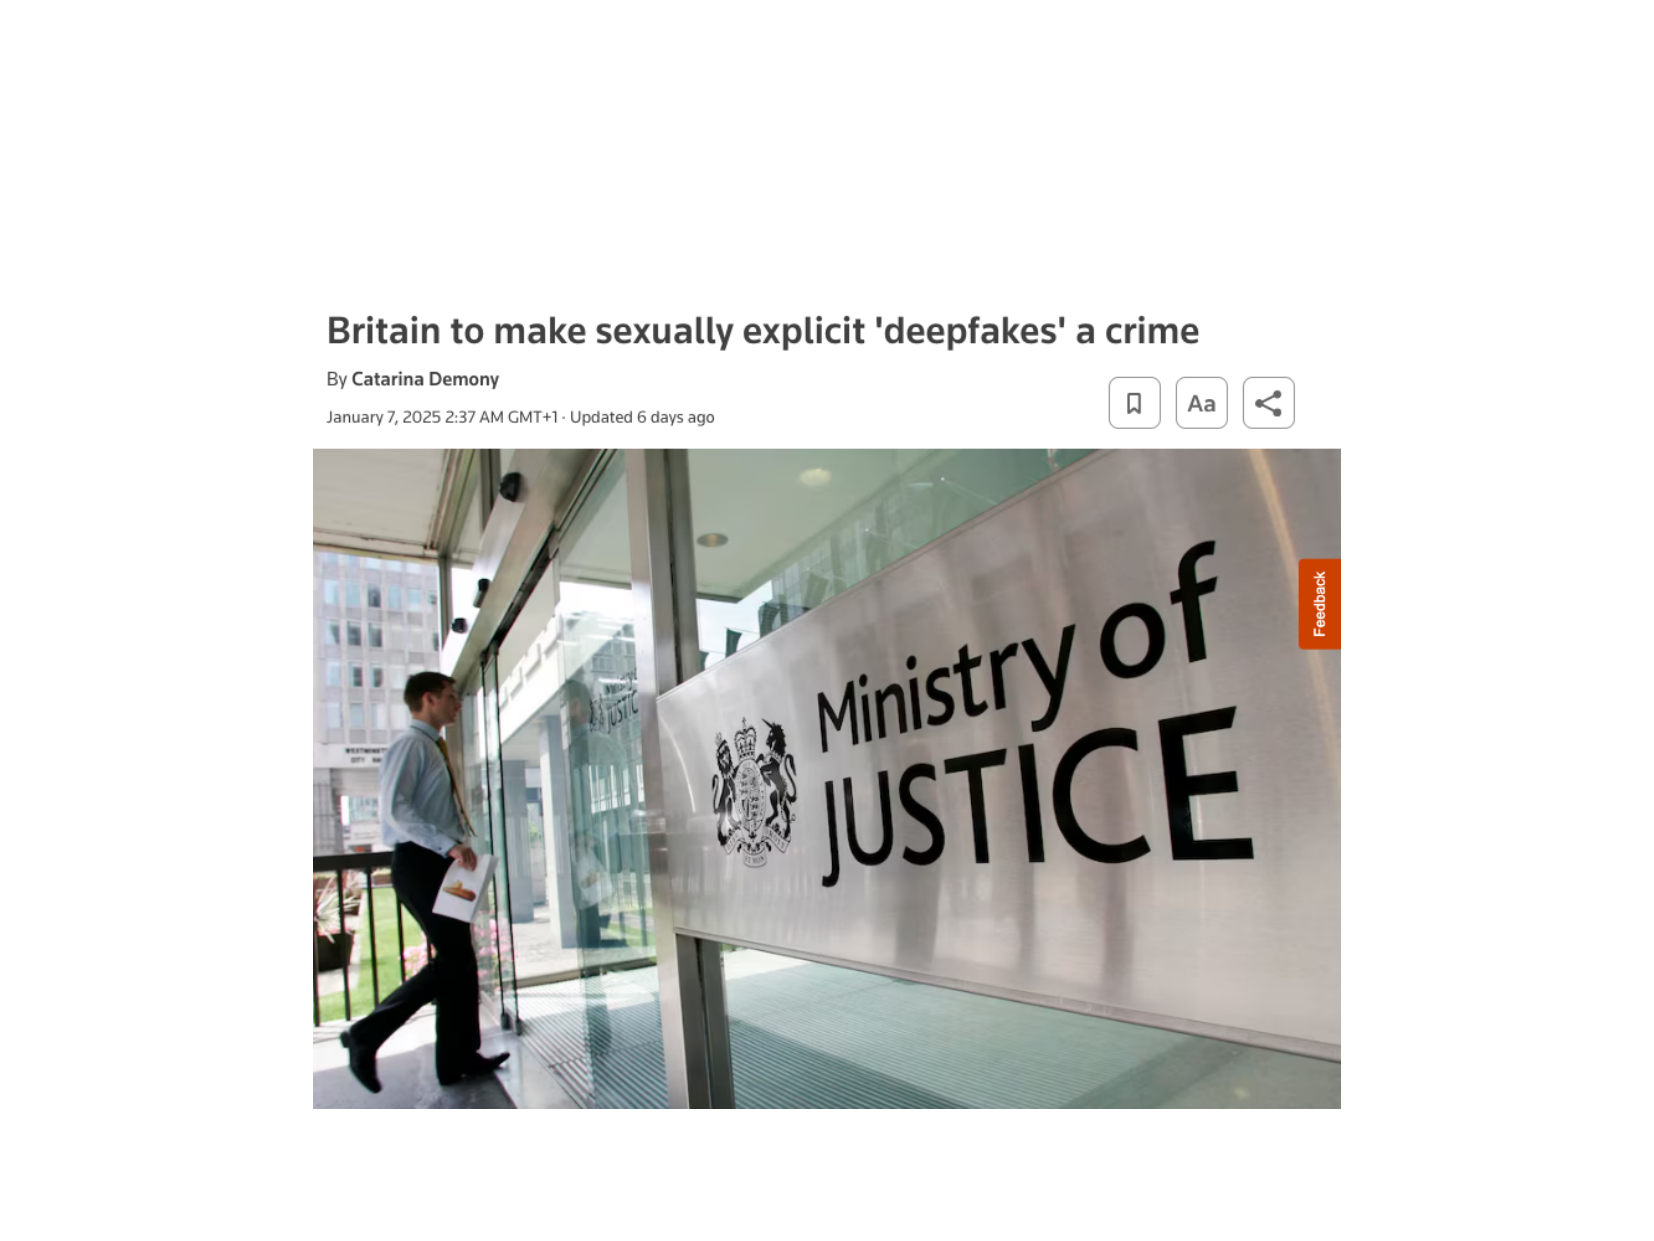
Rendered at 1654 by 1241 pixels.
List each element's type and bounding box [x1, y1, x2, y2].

picture [313, 290, 1341, 1109]
